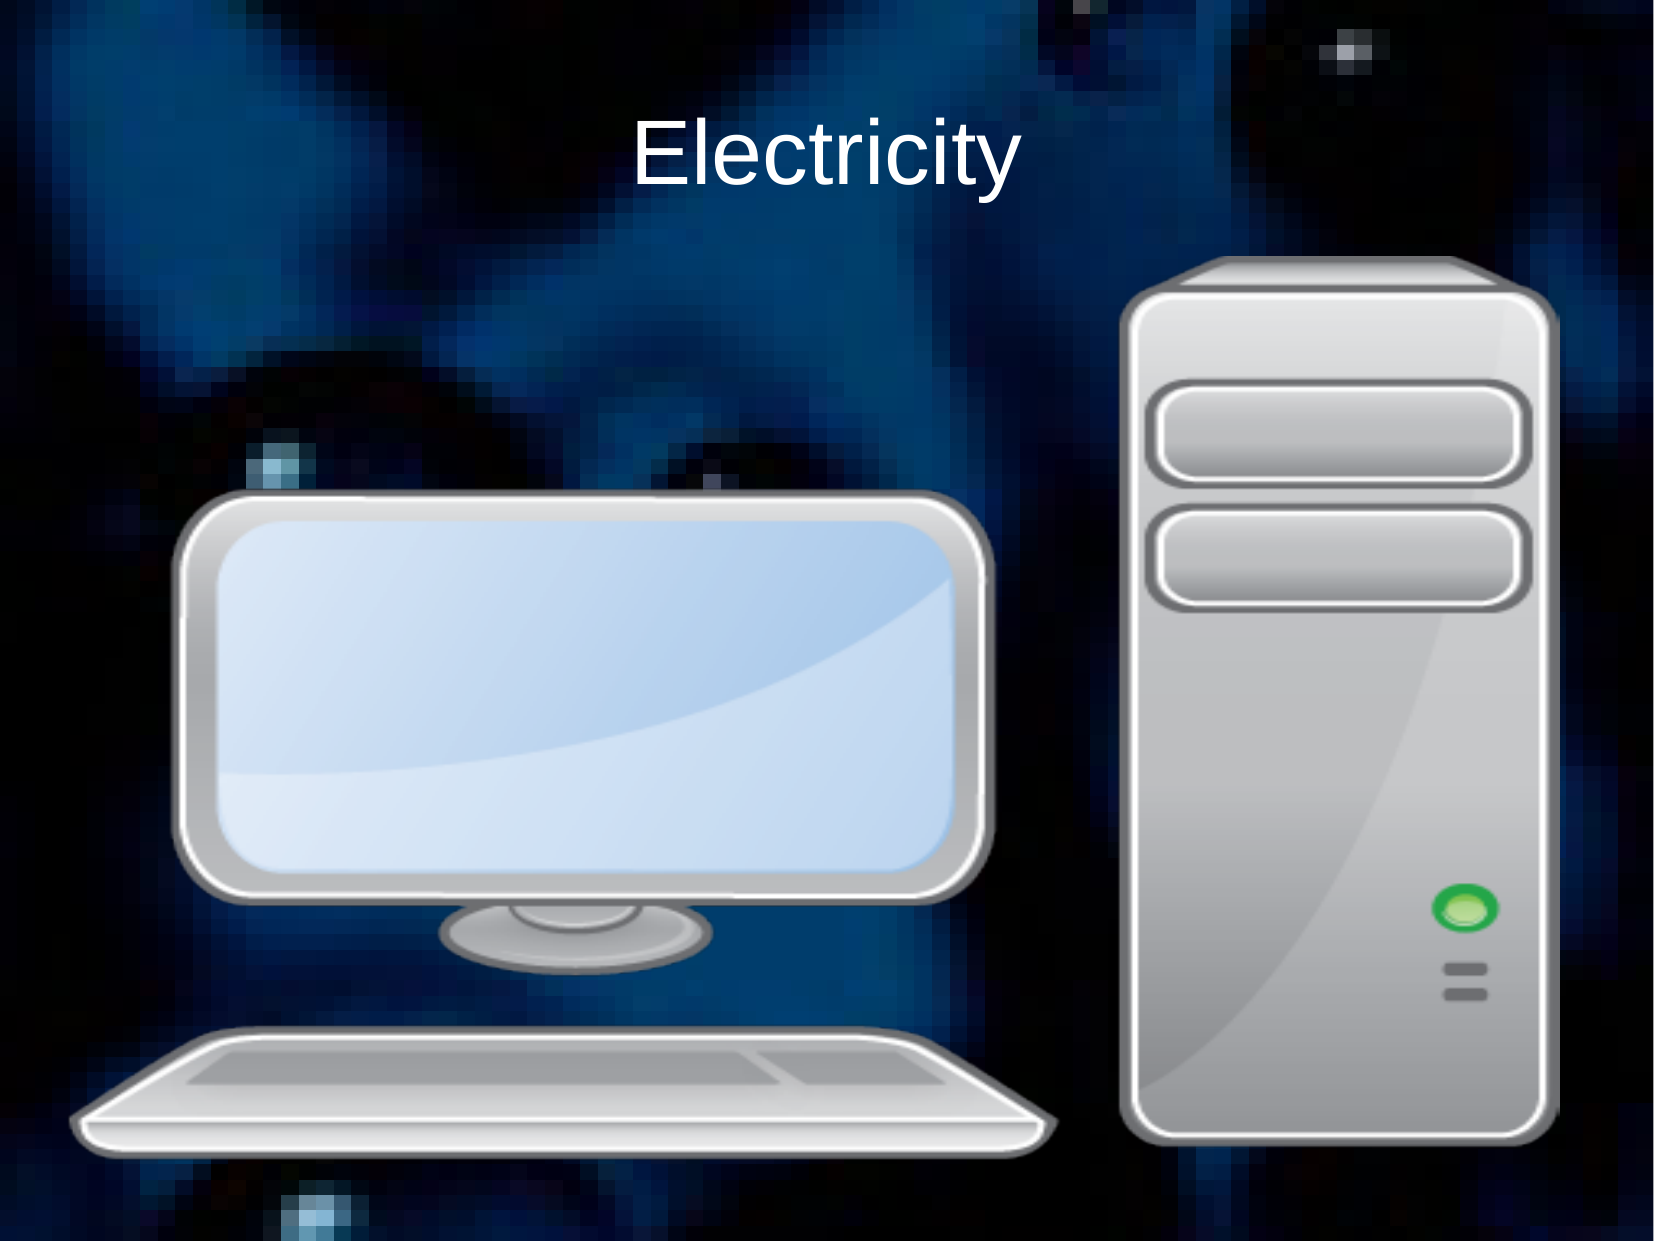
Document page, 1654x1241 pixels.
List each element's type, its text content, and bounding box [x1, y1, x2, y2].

picture [0, 0, 1654, 1241]
title Electricity [82, 49, 1571, 257]
